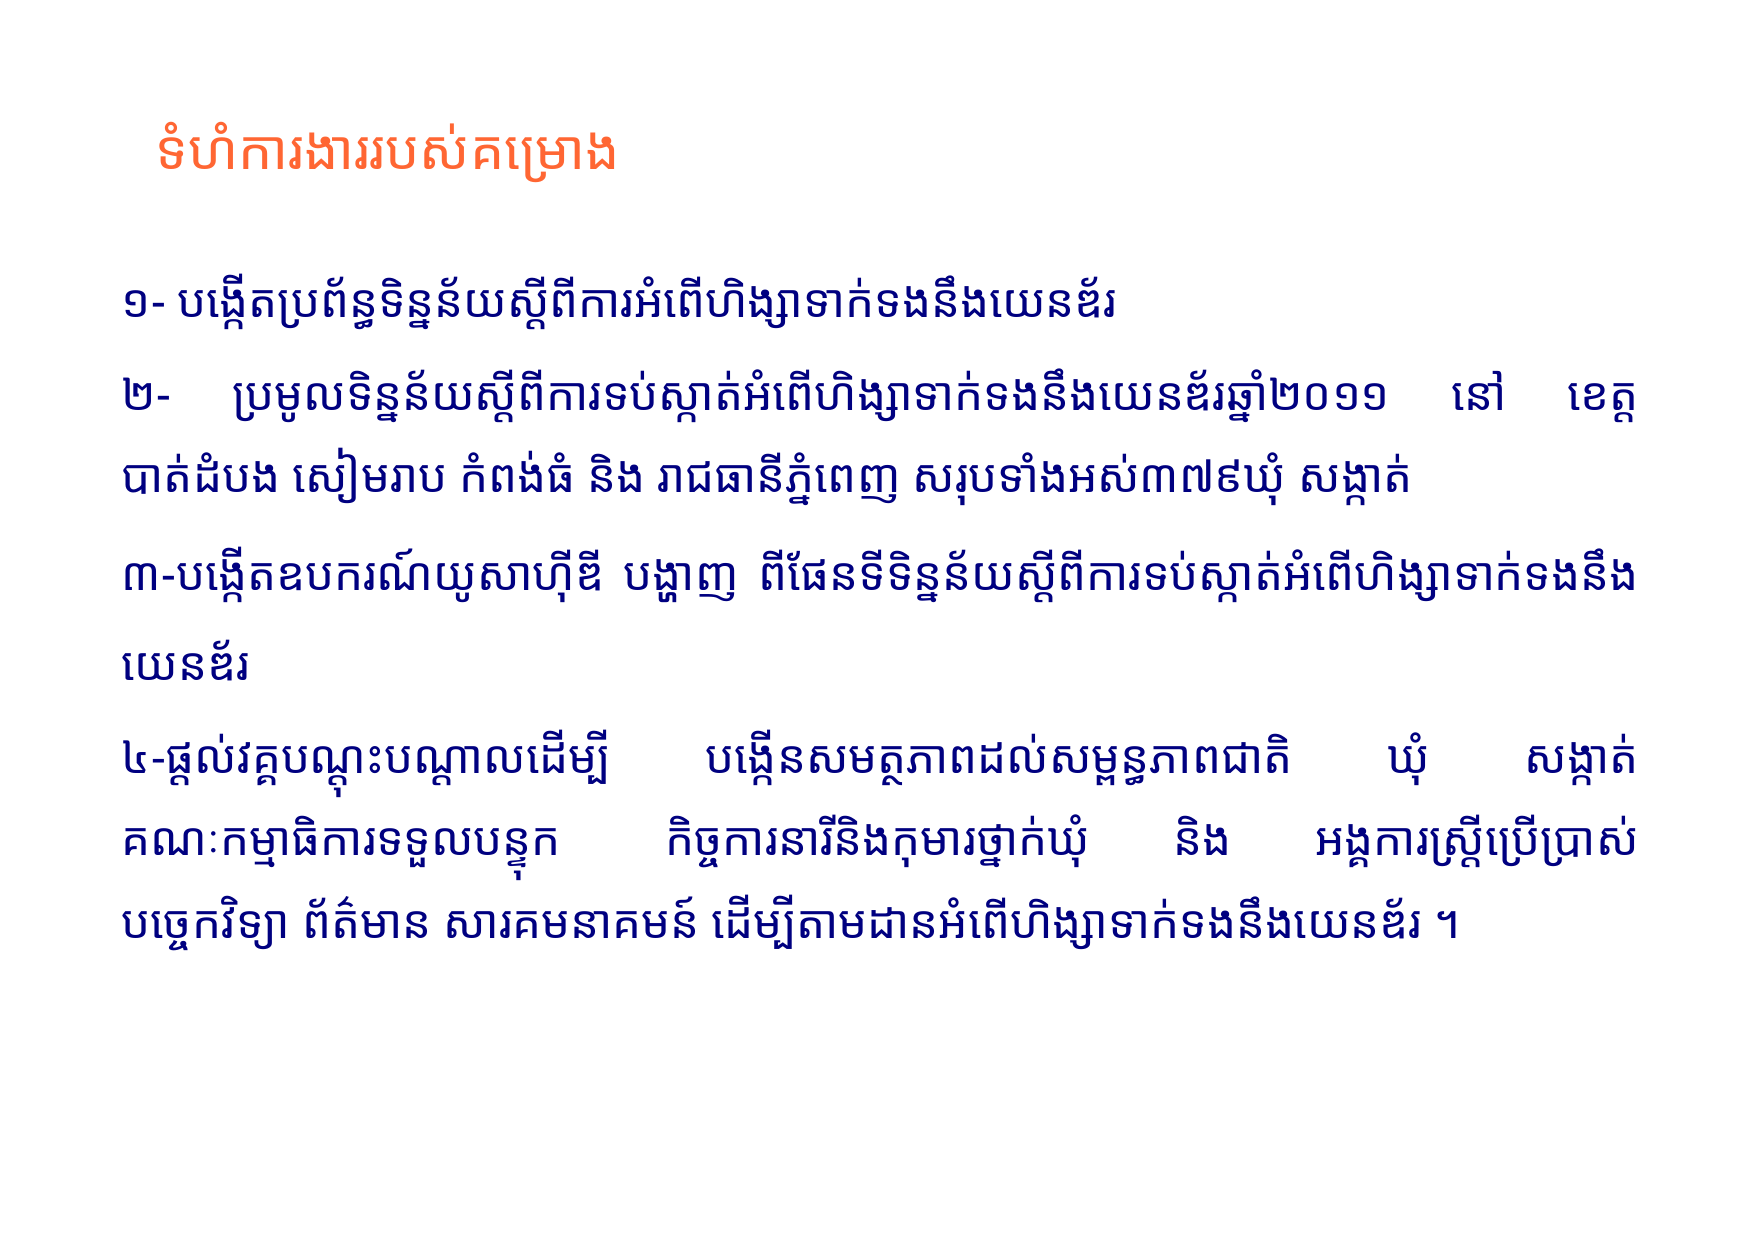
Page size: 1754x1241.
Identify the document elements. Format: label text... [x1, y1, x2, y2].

title ទំហំ​ការងារ​របស់​គម្រោង [140, 0, 1614, 236]
list ១-​ បង្កើត​ប្រព័ន្ធ​ទិន្នន័យ​ស្ដី​ពី​ការ​​អំពើ​ហិង្សា​ទាក់ទង​នឹង​យេនឌ័រ​ ២-​ ប្រមូល​ទិន្នន័យ​ស្តី​ពី​ការ​ទប់​ស្កាត់អំពើហិង្សាទាក់ទងនឹងយេនឌ័រឆ្នាំ២០១១​ នៅ​ ខេត្ត​បាត់ដំបង សៀមរាប កំពង់ធំ និង រាជធានី​ភ្នំពេញ​ សរុបទាំងអស់៣៧៩​ឃុំ សង្កាត់ ៣-បង្កើត​ឧបករណ៍​យូសាហ៊ីឌី បង្ហាញ ពី​ផែនទី​ទិន្នន័យ​ស្ដី​ពី​ការ​ទប់ស្កាត់​អំពើ​ហិង្សា​ទាក់ទង​នឹង​យេនឌ័រ​​ ៤-​ផ្ដល់​វគ្គ​បណ្ដុះ​បណ្ដាល​ដើម្បី​ បង្កើន​សមត្ថភាព​ដល់​សម្ពន្ធភាព​ជាតិ ឃុំ សង្កាត់ គណៈកម្មាធិការ​ទទួលបន្ទុក​ កិច្ចការ​នារី​និង​កុមារ​​ថ្នាក់​ឃុំ និង អង្គការ​ស្ត្រី​ប្រើ​​ប្រាស់​​ បច្ចេកវិទ្យា ព័ត៌មាន សារ​គមនាគមន៍ ដើម្បី​​តាម​ដាន​អំពើ​ហិង្សា​ទាក់ទង​នឹង​យេនឌ័រ ។ [50, 236, 1654, 1227]
